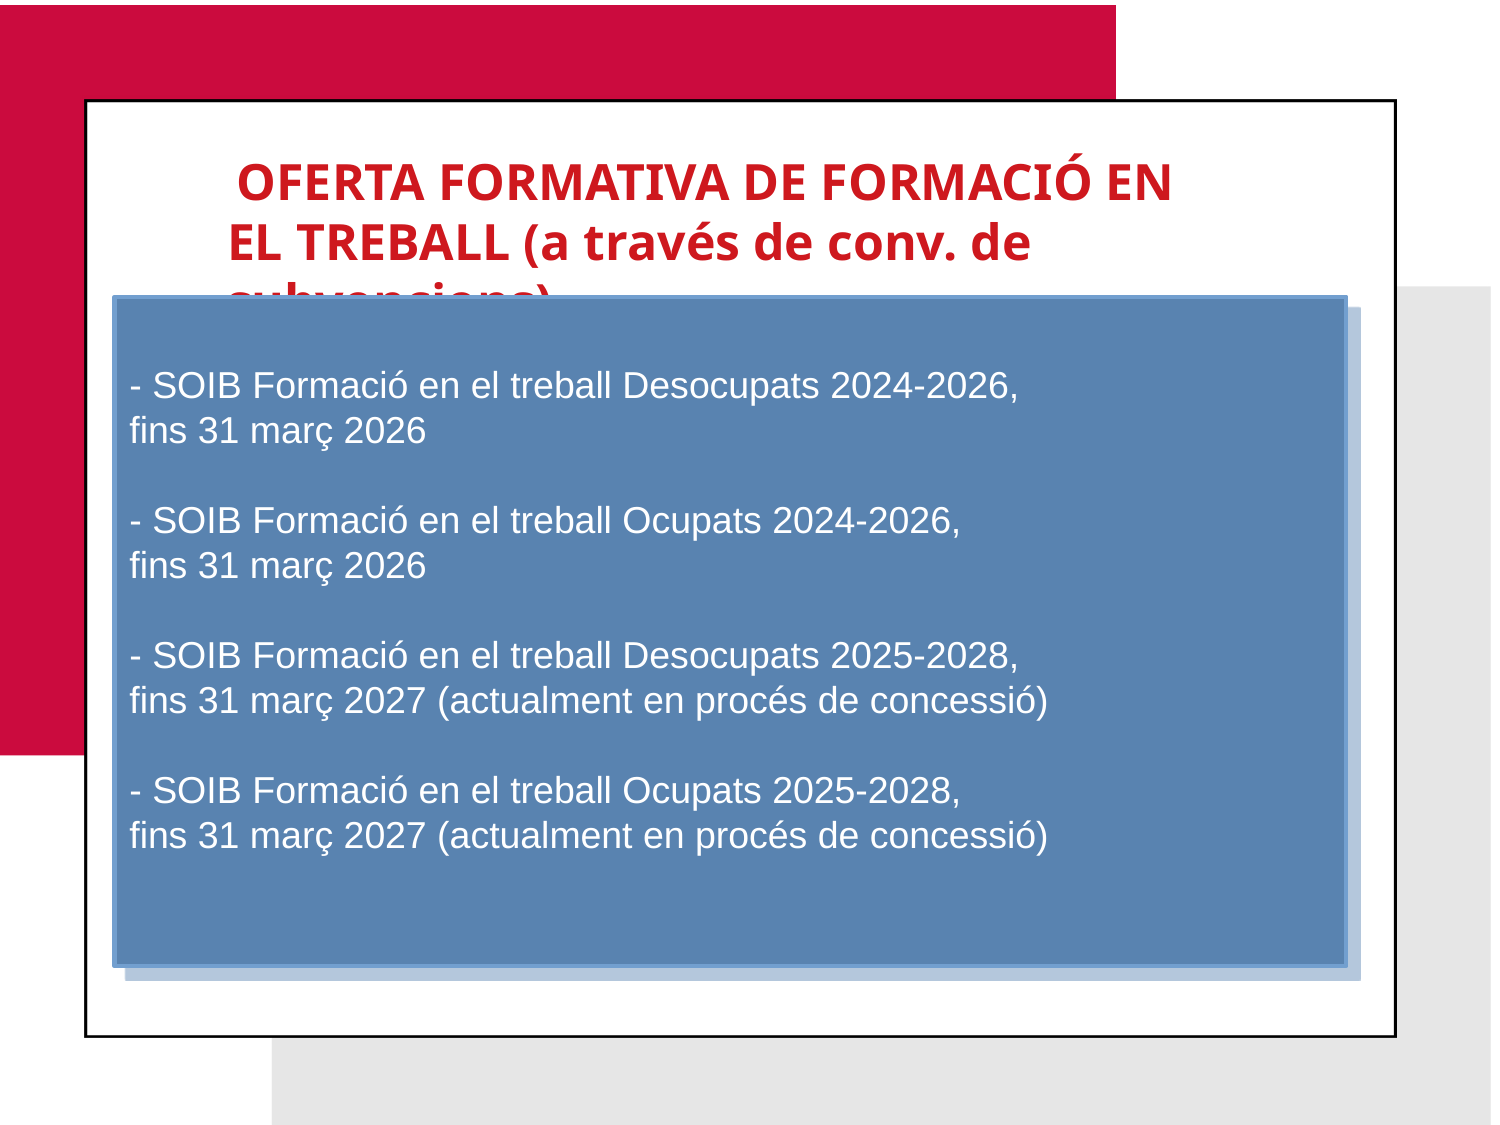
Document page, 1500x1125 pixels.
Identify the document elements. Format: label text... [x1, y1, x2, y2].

text_box OFERTA FORMATIVA DE FORMACIÓ EN EL TREBALL (a través de conv. de subvencions) [212, 142, 1232, 296]
text_box - SOIB Formació en el treball Desocupats 2024-2026, fins 31 març 2026 - SOIB Formació en el treball Ocupats 2024-2026, fins 31 març 2026 - SOIB Formació en el treball Desocupats 2025-2028, fins 31 març 2027 (actualment en procés de concessió) - SOIB Formació en el treball Ocupats 2025-2028, fins 31 març 2027 (actualment en procés de concessió) [114, 296, 1347, 967]
picture [0, 5, 1491, 1125]
